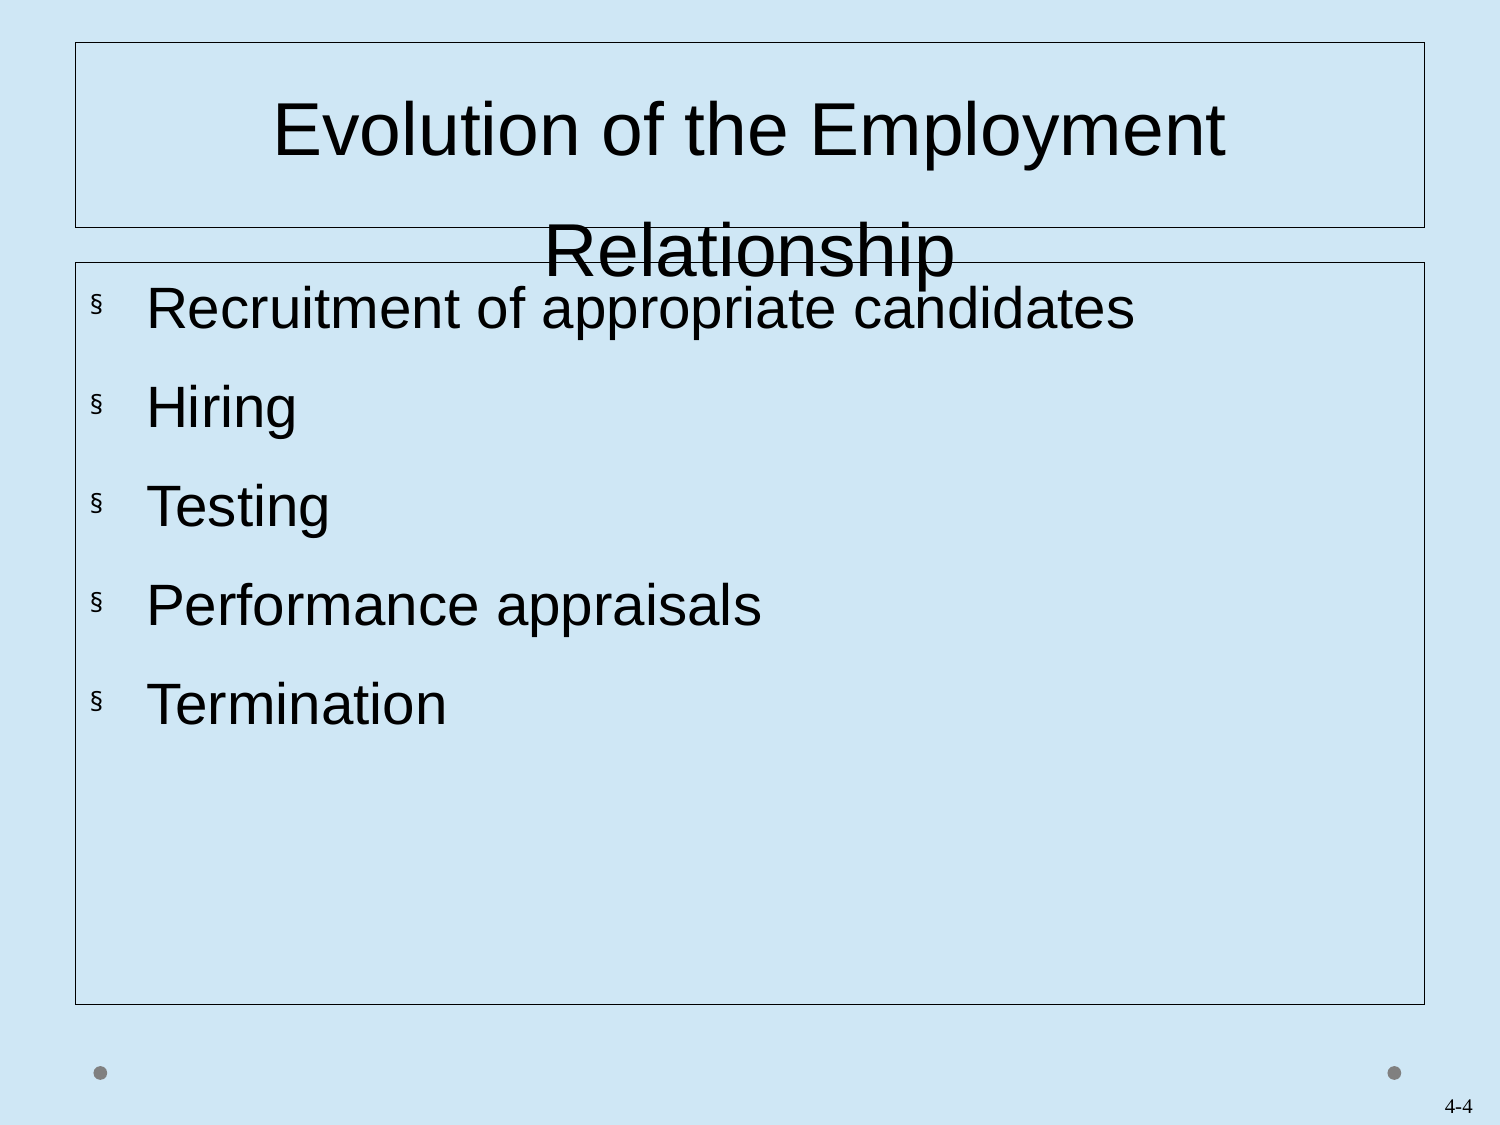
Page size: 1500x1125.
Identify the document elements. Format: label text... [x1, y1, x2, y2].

title Evolution of the Employment Relationship [75, 42, 1425, 228]
list Recruitment of appropriate candidates Hiring Testing Performance appraisals Termination [75, 262, 1425, 1005]
